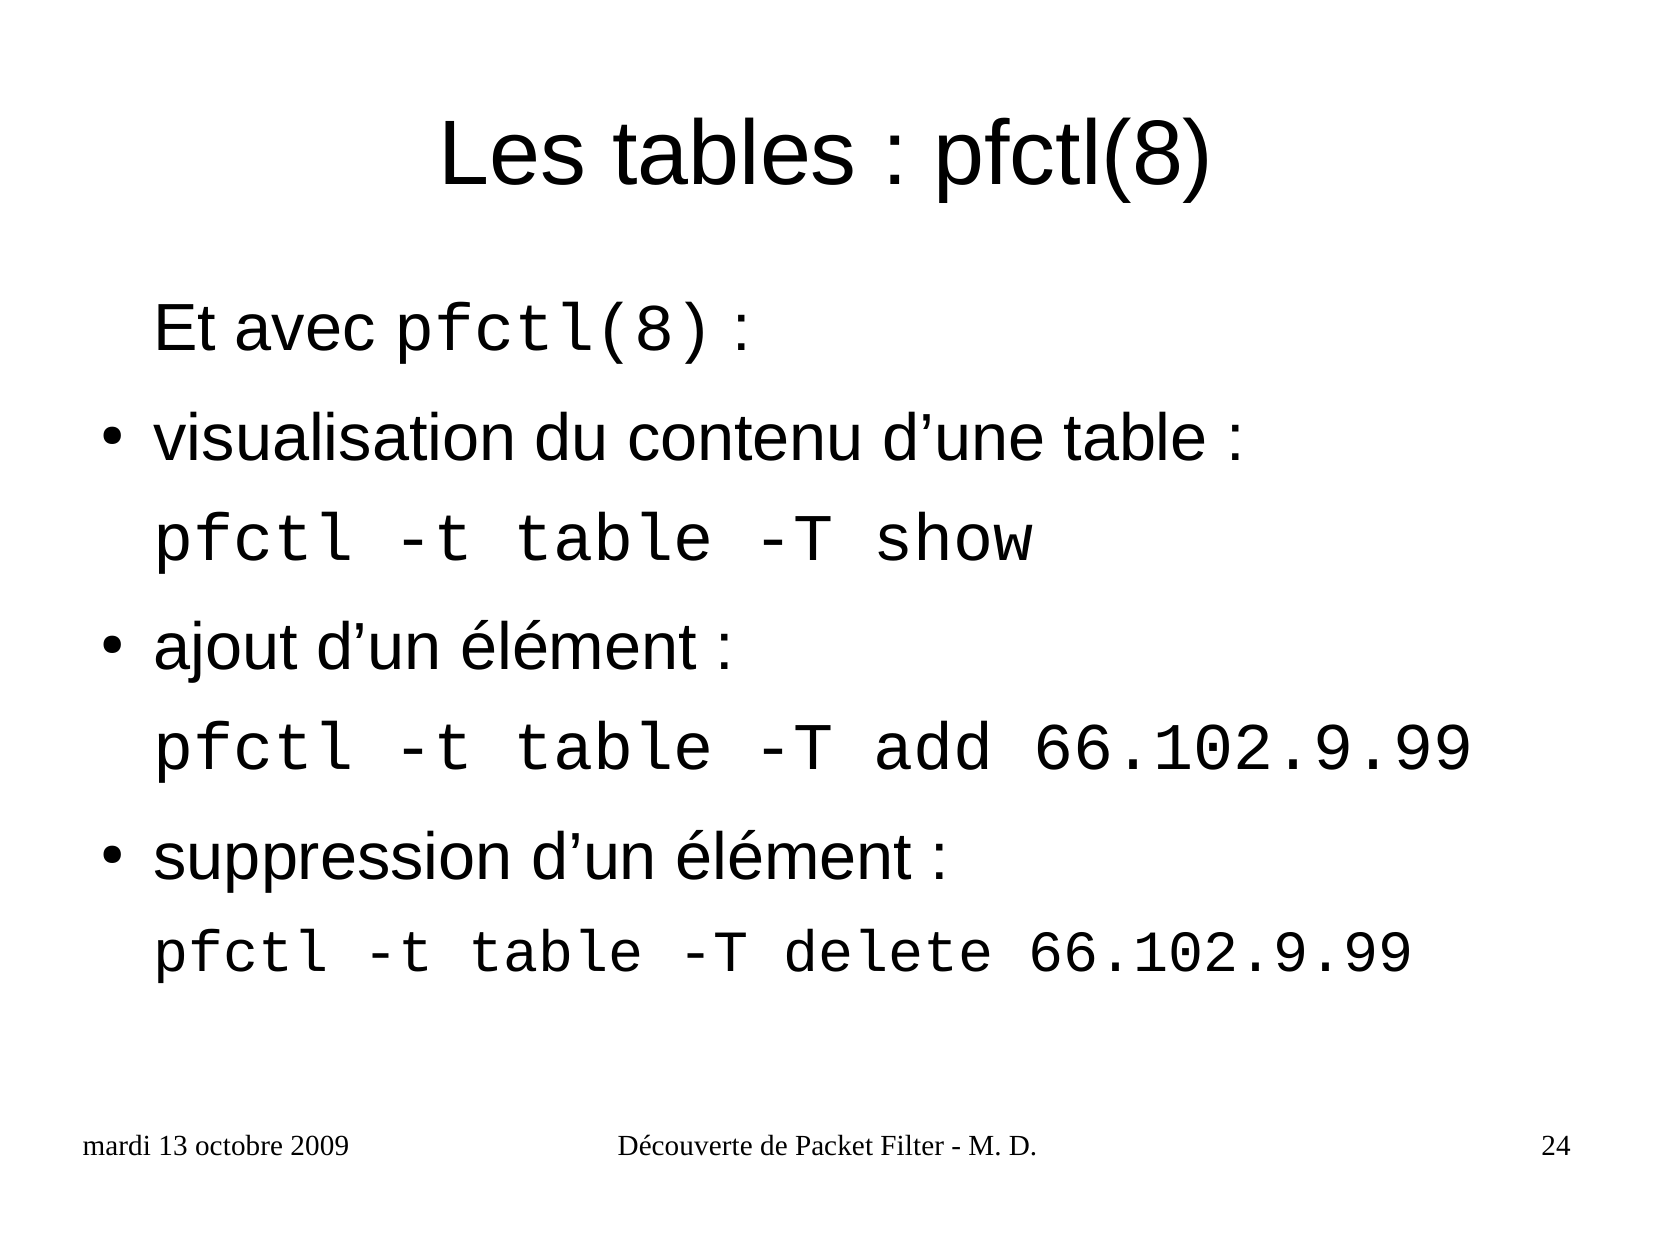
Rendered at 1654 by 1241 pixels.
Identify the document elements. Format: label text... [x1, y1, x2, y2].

title Les tables : pfctl(8) [82, 49, 1571, 257]
list Et avec pfctl(8) : visualisation du contenu d’une table : pfctl -t table -T show ajout d’un élément : pfctl -t table -T add 66.102.9.99 suppression d’un élément : pfctl -t table -T delete 66.102.9.99 [82, 290, 1571, 1094]
